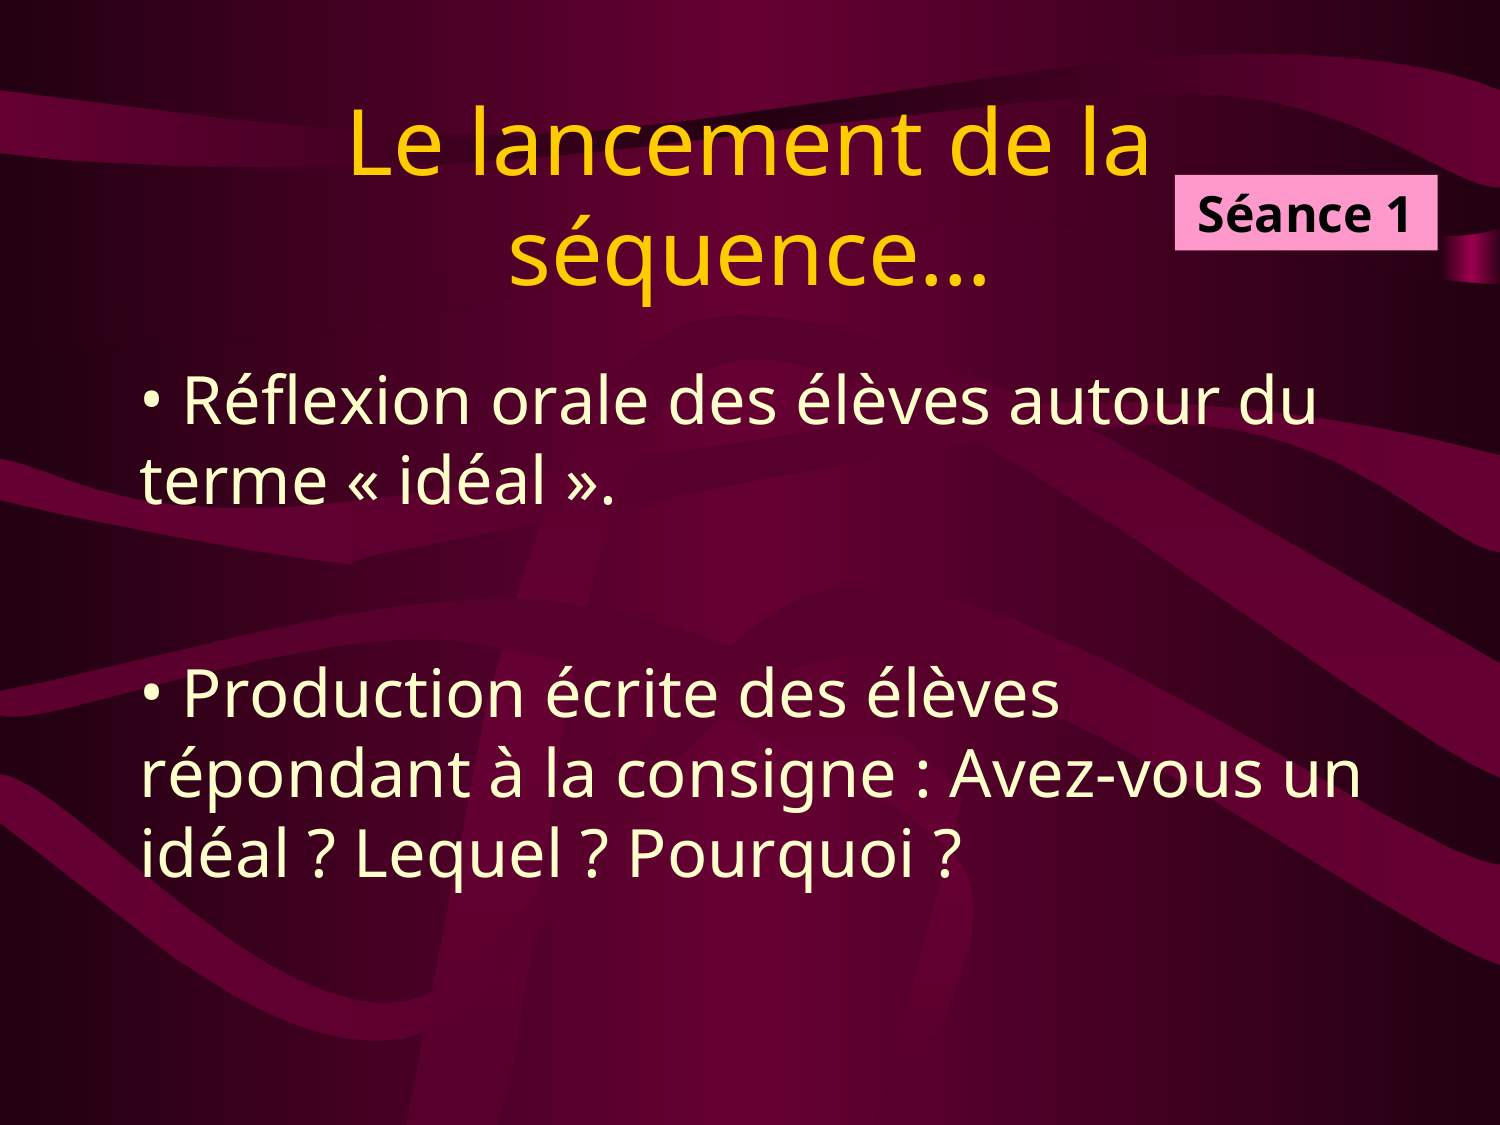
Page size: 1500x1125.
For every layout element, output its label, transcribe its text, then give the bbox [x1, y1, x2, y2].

title Le lancement de la séquence… [112, 76, 1388, 312]
list [112, 324, 1388, 1001]
text_box Séance 1 [1174, 174, 1438, 251]
text_box Réflexion orale des élèves autour du terme « idéal ». Production écrite des élèves répondant à la consigne : Avez-vous un idéal ? Lequel ? Pourquoi ? [124, 349, 1426, 1031]
